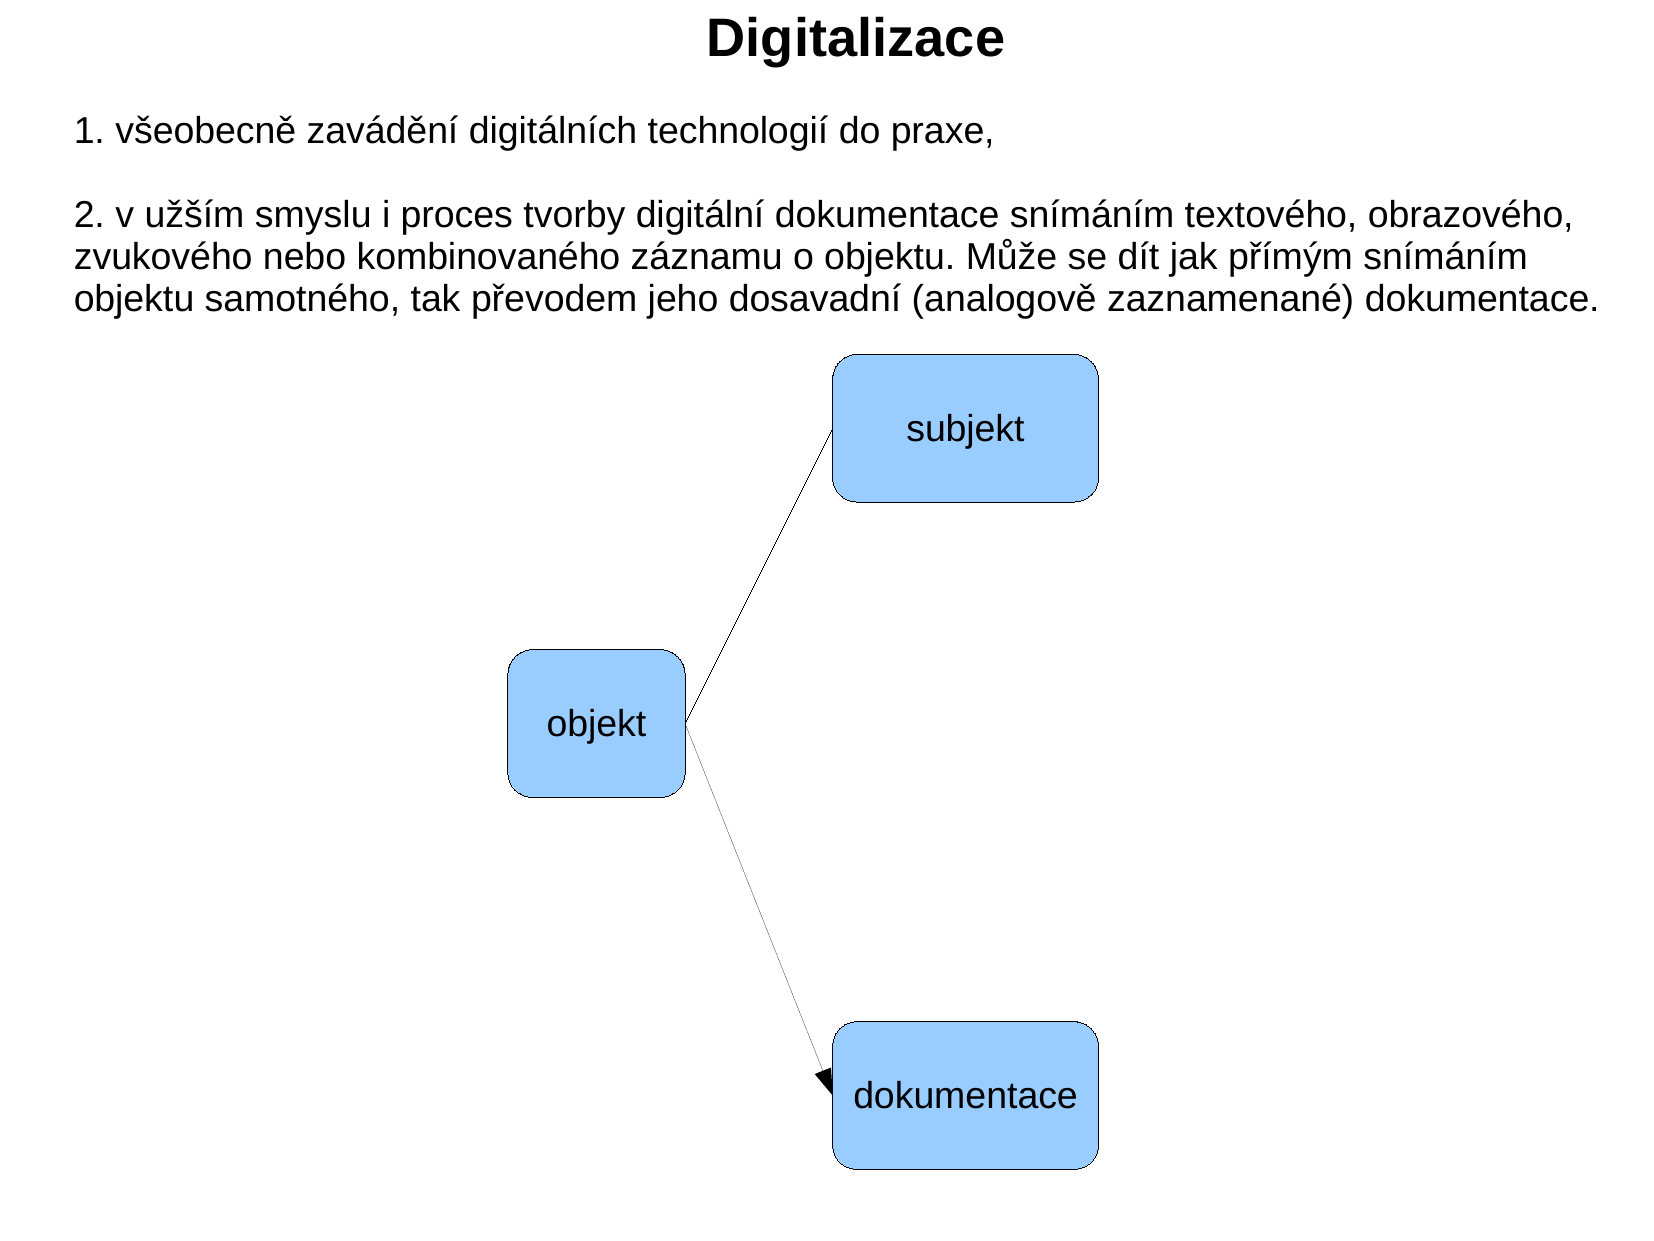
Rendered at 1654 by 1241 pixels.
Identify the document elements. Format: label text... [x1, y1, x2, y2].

text_box dokumentace [832, 1021, 1099, 1170]
text_box objekt [507, 649, 686, 798]
text_box Digitalizace 1. všeobecně zavádění digitálních technologií do praxe, 2. v užším smyslu i proces tvorby digitální dokumentace snímáním textového, obrazového, zvukového nebo kombinovaného záznamu o objektu. Může se dít jak přímým snímáním objektu samotného, tak převodem jeho dosavadní (analogově zaznamenané) dokumentace. [58, 0, 1654, 330]
text_box subjekt [832, 354, 1099, 503]
